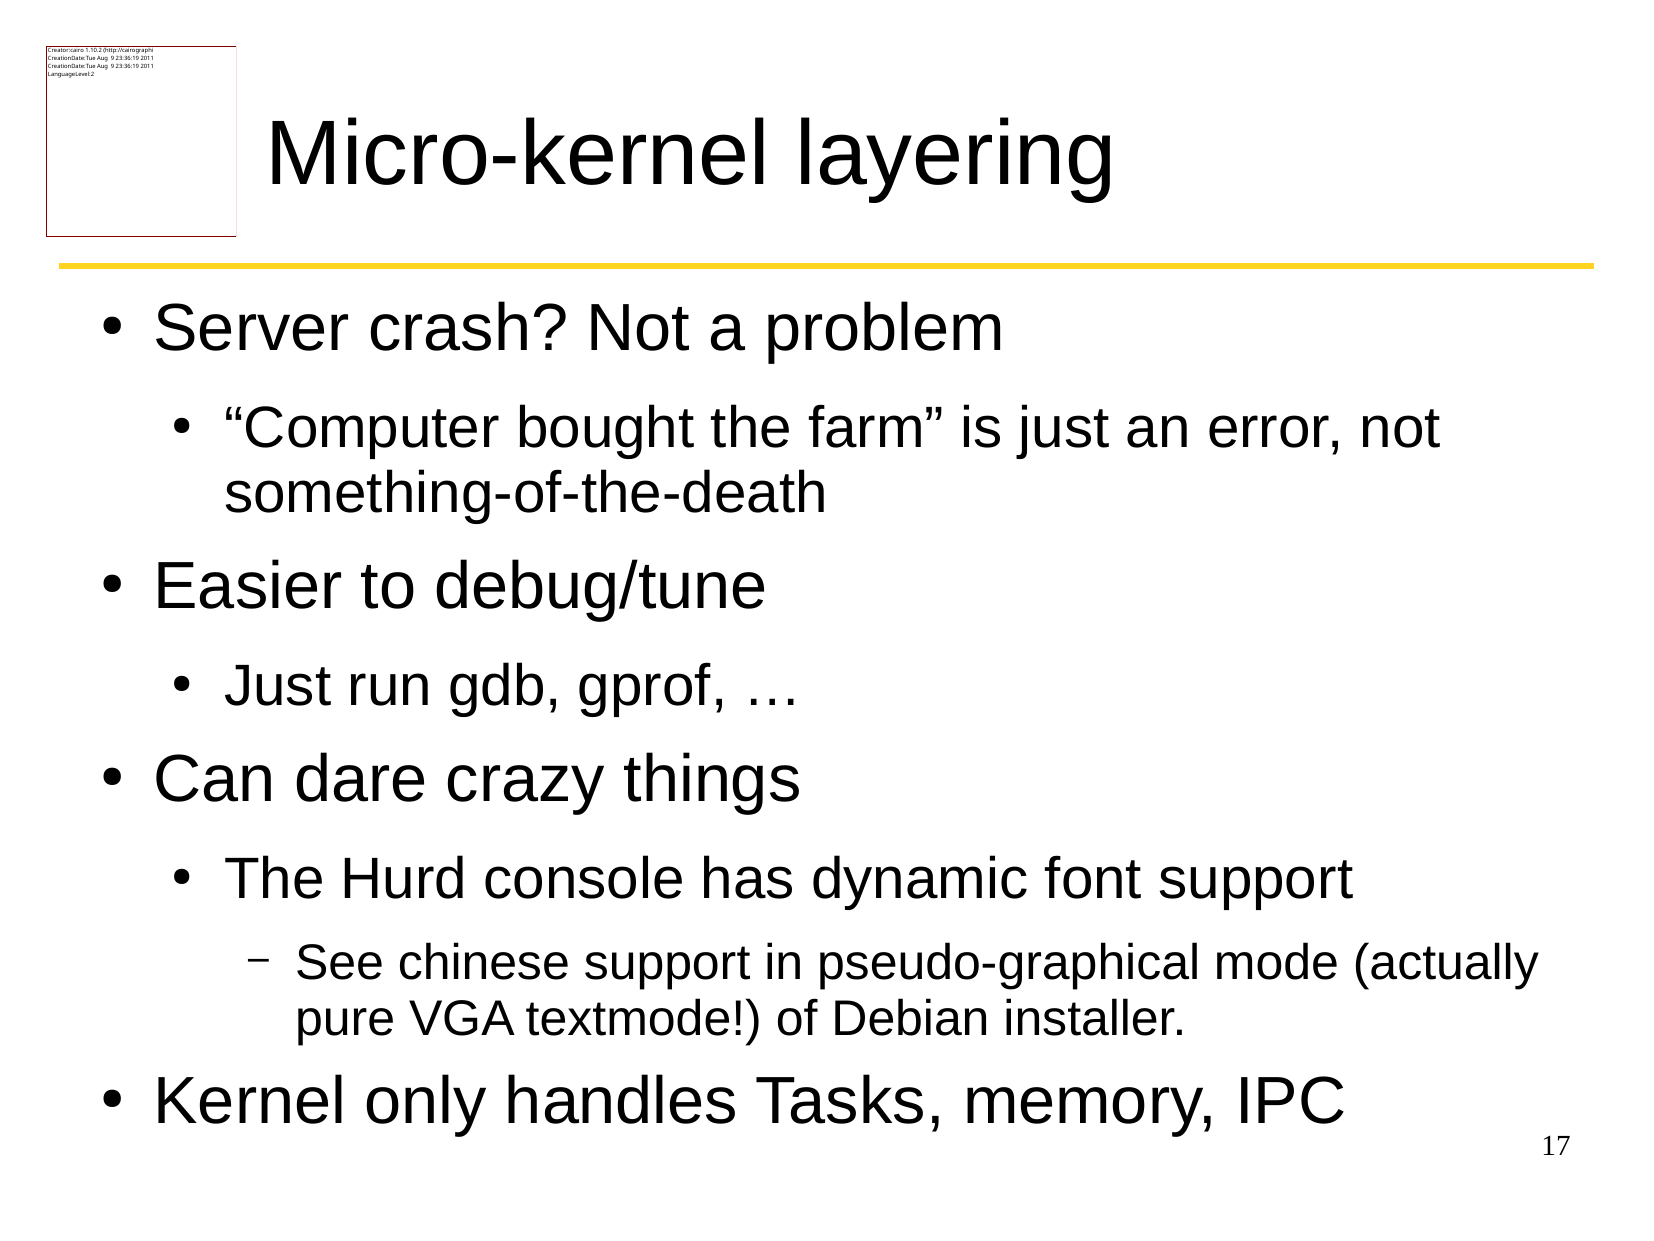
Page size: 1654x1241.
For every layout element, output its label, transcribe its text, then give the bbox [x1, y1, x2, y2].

title Micro-kernel layering [265, 49, 1571, 257]
list Server crash? Not a problem “Computer bought the farm” is just an error, not something-of-the-death Easier to debug/tune Just run gdb, gprof, … Can dare crazy things The Hurd console has dynamic font support See chinese support in pseudo-graphical mode (actually pure VGA textmode!) of Debian installer. Kernel only handles Tasks, memory, IPC [82, 290, 1571, 1152]
